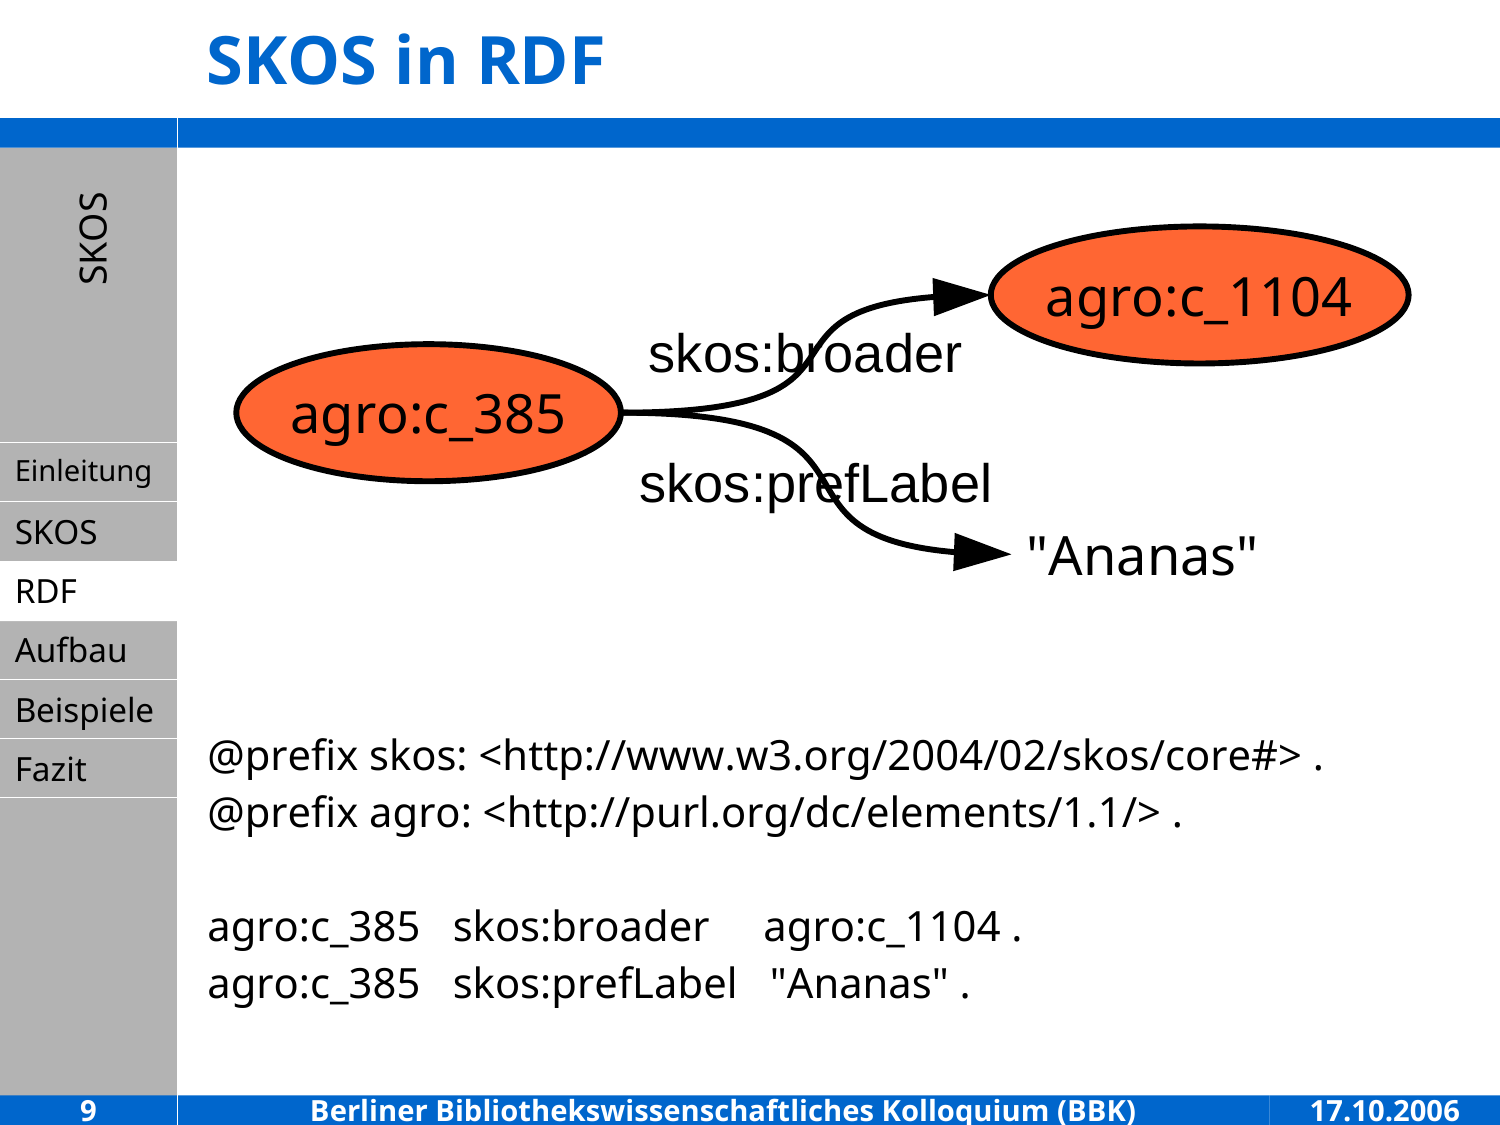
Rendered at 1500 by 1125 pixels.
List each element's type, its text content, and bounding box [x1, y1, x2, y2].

text_box "Ananas" [1011, 509, 1290, 591]
title SKOS in RDF [206, 0, 1477, 119]
text_box RDF [0, 561, 178, 621]
text_box agro:c_1104 [990, 226, 1409, 364]
text_box @prefix skos: <http://www.w3.org/2004/02/skos/core#> . @prefix agro: <http://purl.org/dc/elements/1.1/> . agro:c_385 skos:broader agro:c_1104 . agro:c_385 skos:prefLabel "Ananas" . [192, 718, 1482, 986]
text_box agro:c_385 [236, 344, 621, 482]
